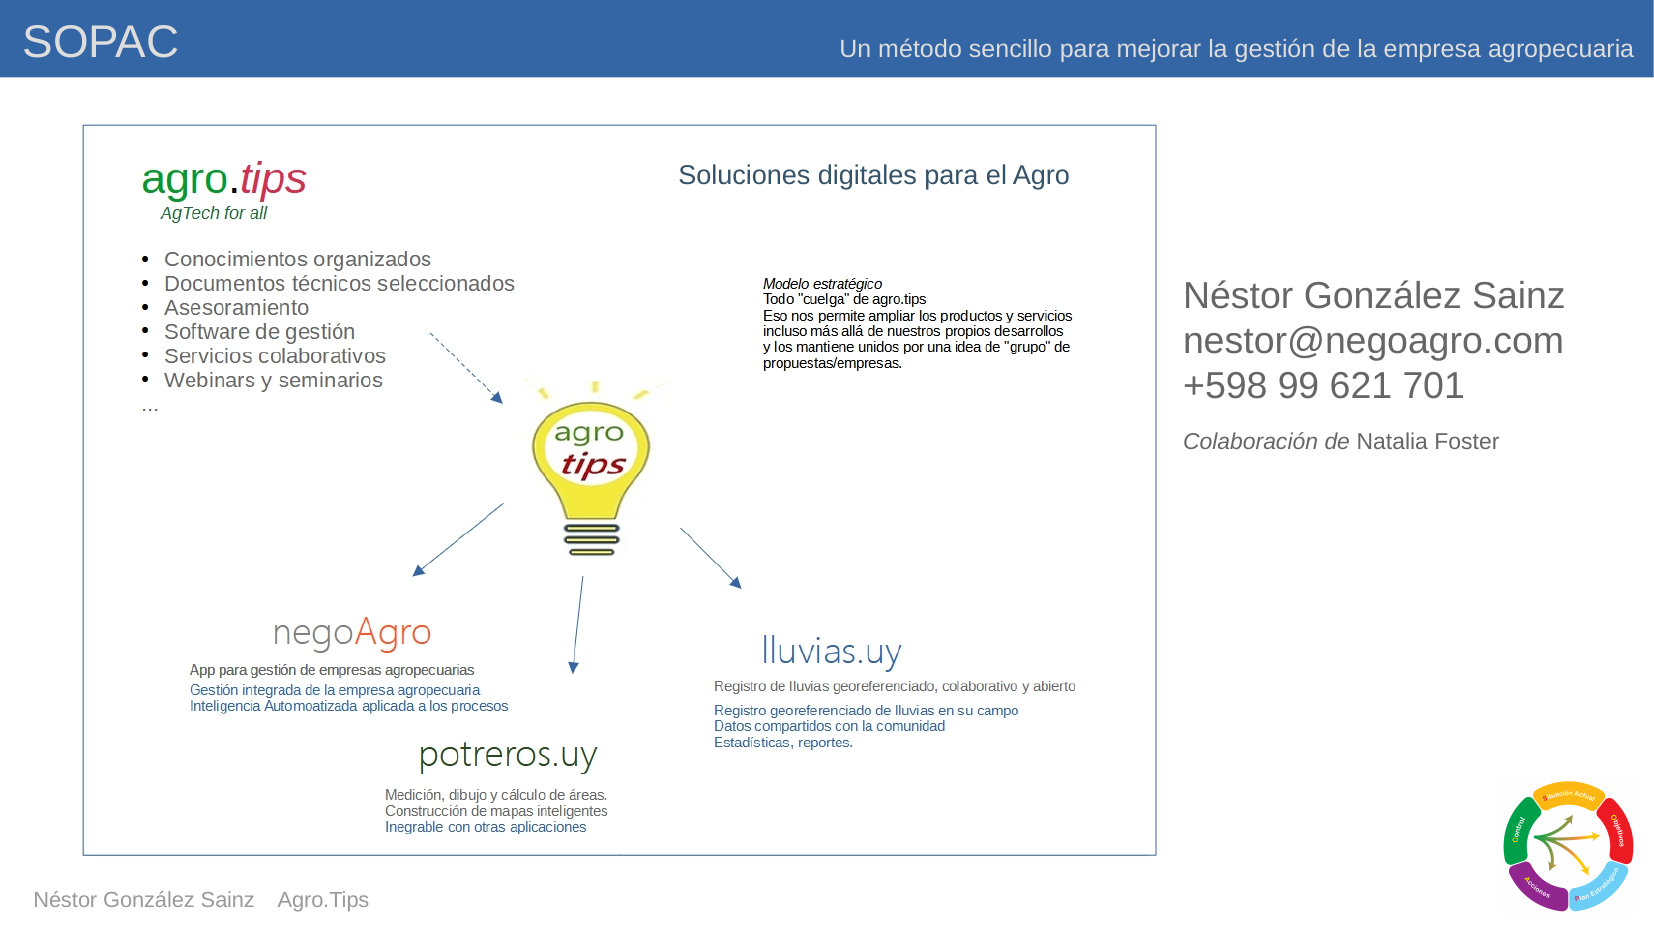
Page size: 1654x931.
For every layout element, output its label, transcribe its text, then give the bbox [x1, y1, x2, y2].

text_box Soluciones digitales para el Agro [663, 149, 1088, 188]
text_box Néstor González Sainz nestor@negoagro.com +598 99 621 701 Colaboración de Natalia Foster [1168, 218, 1619, 427]
picture [1500, 776, 1637, 917]
picture [75, 112, 1163, 864]
